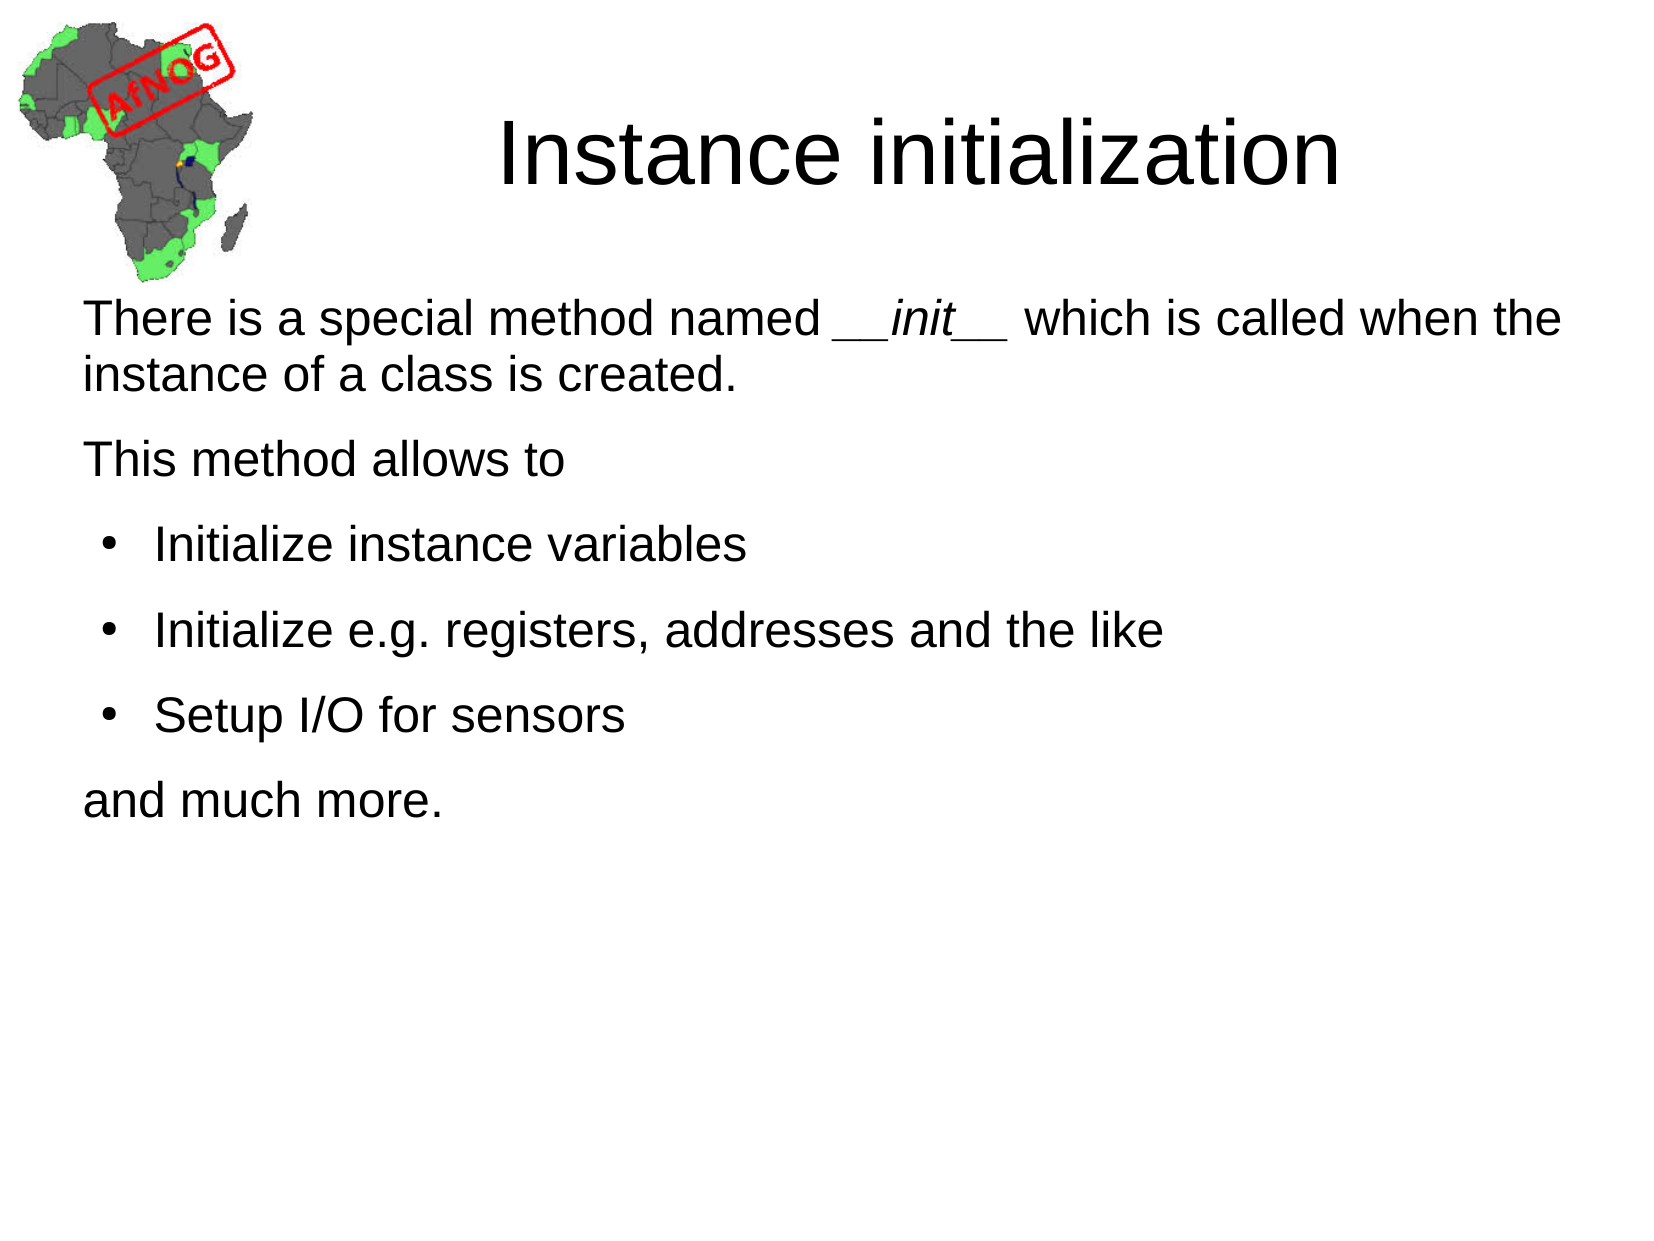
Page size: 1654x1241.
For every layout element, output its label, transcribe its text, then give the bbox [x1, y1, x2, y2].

picture [9, 0, 259, 291]
title Instance initialization [270, 49, 1571, 257]
list There is a special method named __init__ which is called when the instance of a class is created. This method allows to Initialize instance variables Initialize e.g. registers, addresses and the like Setup I/O for sensors and much more. [82, 290, 1571, 1010]
